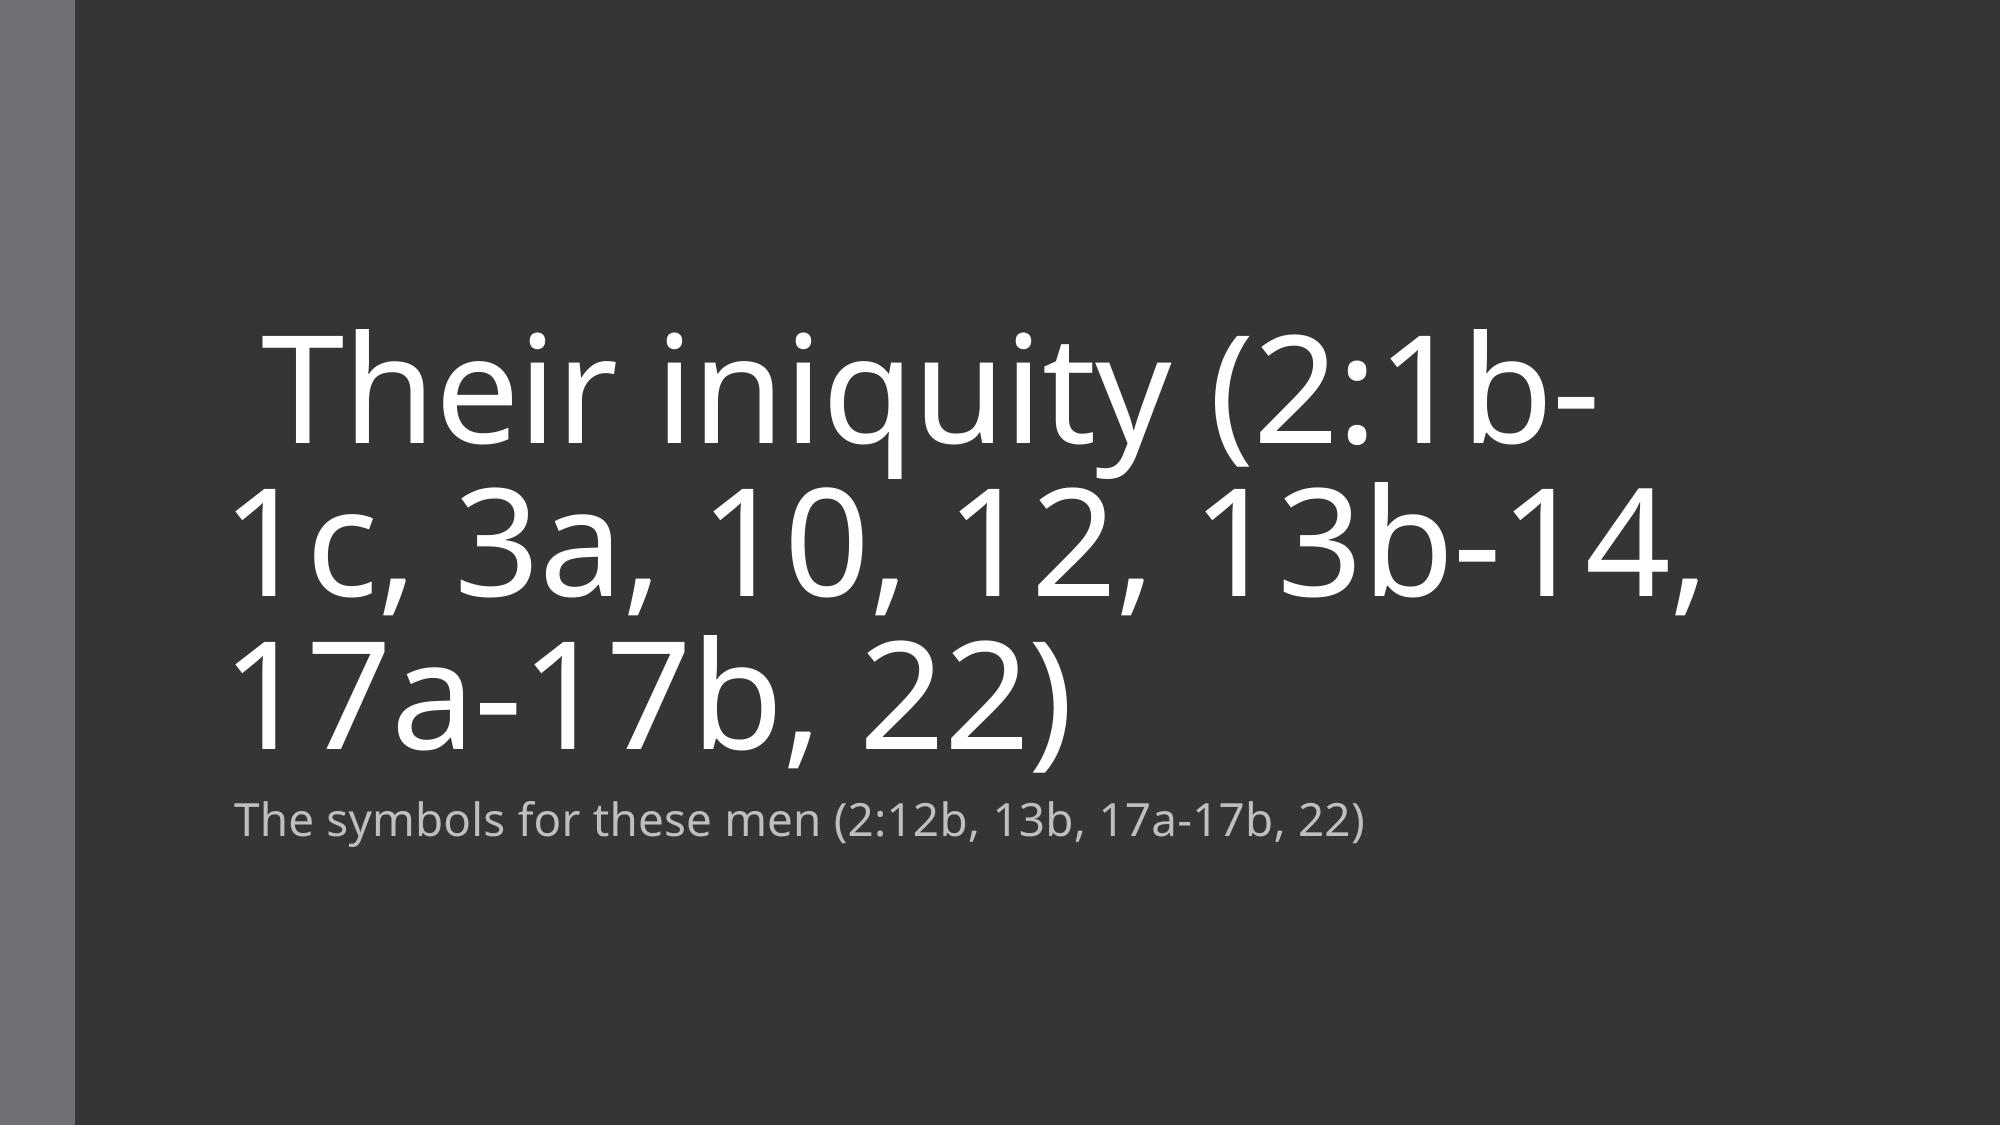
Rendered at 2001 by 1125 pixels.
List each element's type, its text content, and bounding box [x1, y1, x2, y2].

subtitle The symbols for these men (2:12b, 13b, 17a-17b, 22) [206, 787, 1752, 1066]
title Their iniquity (2:1b-1c, 3a, 10, 12, 13b-14, 17a-17b, 22) [206, 124, 1752, 787]
